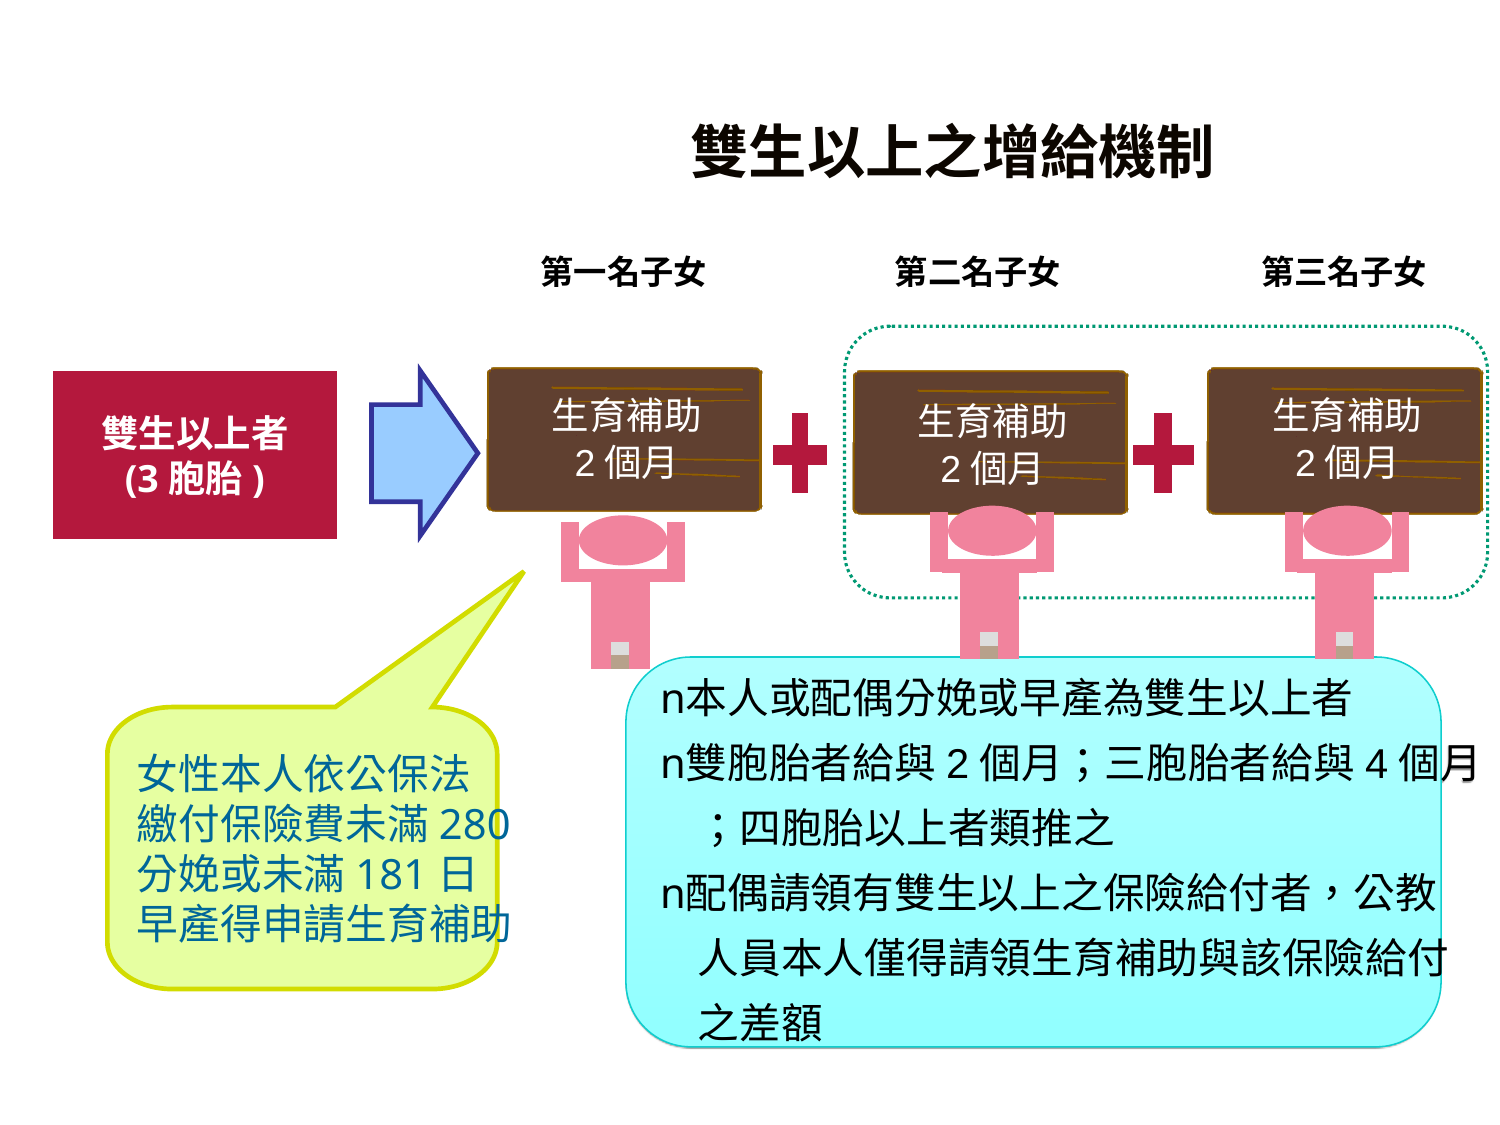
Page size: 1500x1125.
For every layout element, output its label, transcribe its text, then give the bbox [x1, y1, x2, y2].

picture [844, 352, 1140, 528]
text_box 女性本人依公保法 繳付保險費未滿280 分娩或未滿181日 早產得申請生育補助 [107, 571, 524, 990]
text_box [1133, 413, 1194, 493]
text_box [1285, 505, 1409, 659]
text_box 第三名子女 [1246, 243, 1447, 300]
text_box 生育補助 2個月 [497, 382, 757, 490]
text_box 雙生以上者 (3胞胎) [53, 371, 337, 539]
text_box [371, 370, 478, 536]
text_box [930, 505, 1054, 659]
picture [1198, 350, 1495, 528]
picture [478, 350, 774, 526]
text_box 本人或配偶分娩或早產為雙生以上者 雙胞胎者給與2個月；三胞胎者給與4個月 ；四胞胎以上者類推之 配偶請領有雙生以上之保險給付者，公教 人員本人僅得請領生育補助與該保險給付 之差額 [625, 656, 1442, 1047]
text_box 生育補助 2個月 [1217, 382, 1478, 525]
text_box 第一名子女 [525, 243, 727, 300]
text_box [774, 413, 827, 493]
text_box 生育補助 2個月 [863, 387, 1123, 531]
text_box 第二名子女 [879, 243, 1081, 300]
title 雙生以上之增給機制 [477, 55, 1428, 244]
text_box [561, 515, 685, 669]
